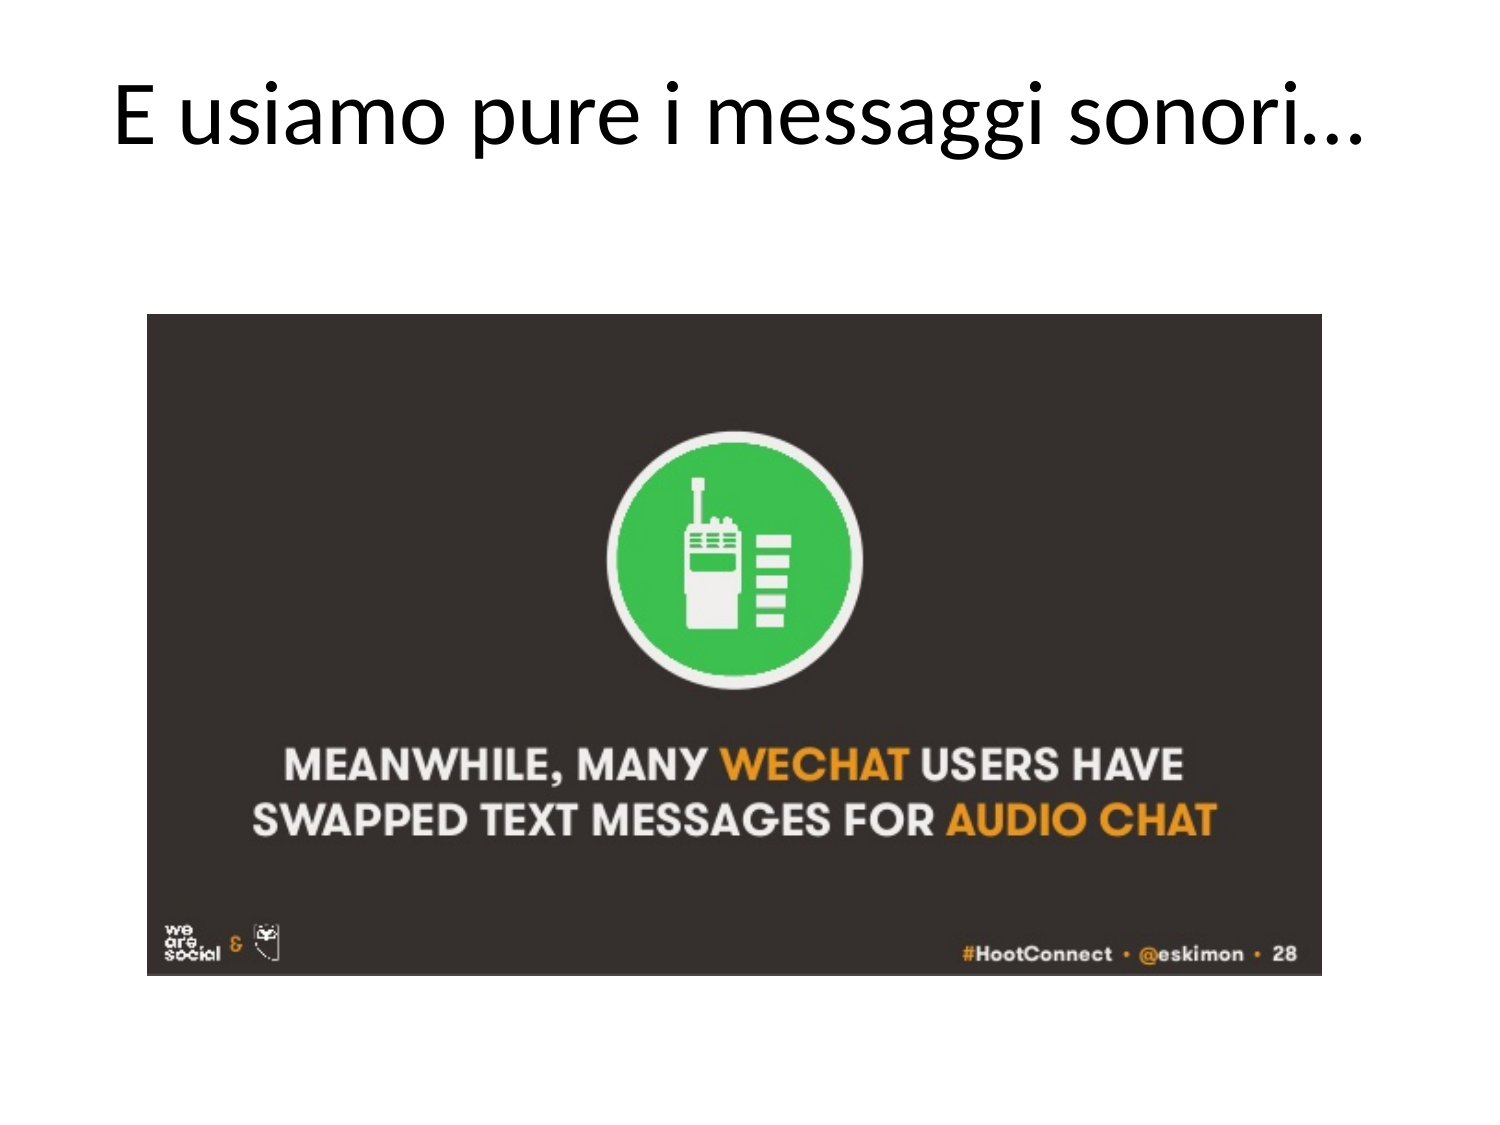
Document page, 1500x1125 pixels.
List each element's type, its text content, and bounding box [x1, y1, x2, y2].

title E usiamo pure i messaggi sonori… [75, 45, 1425, 233]
picture [147, 314, 1322, 976]
